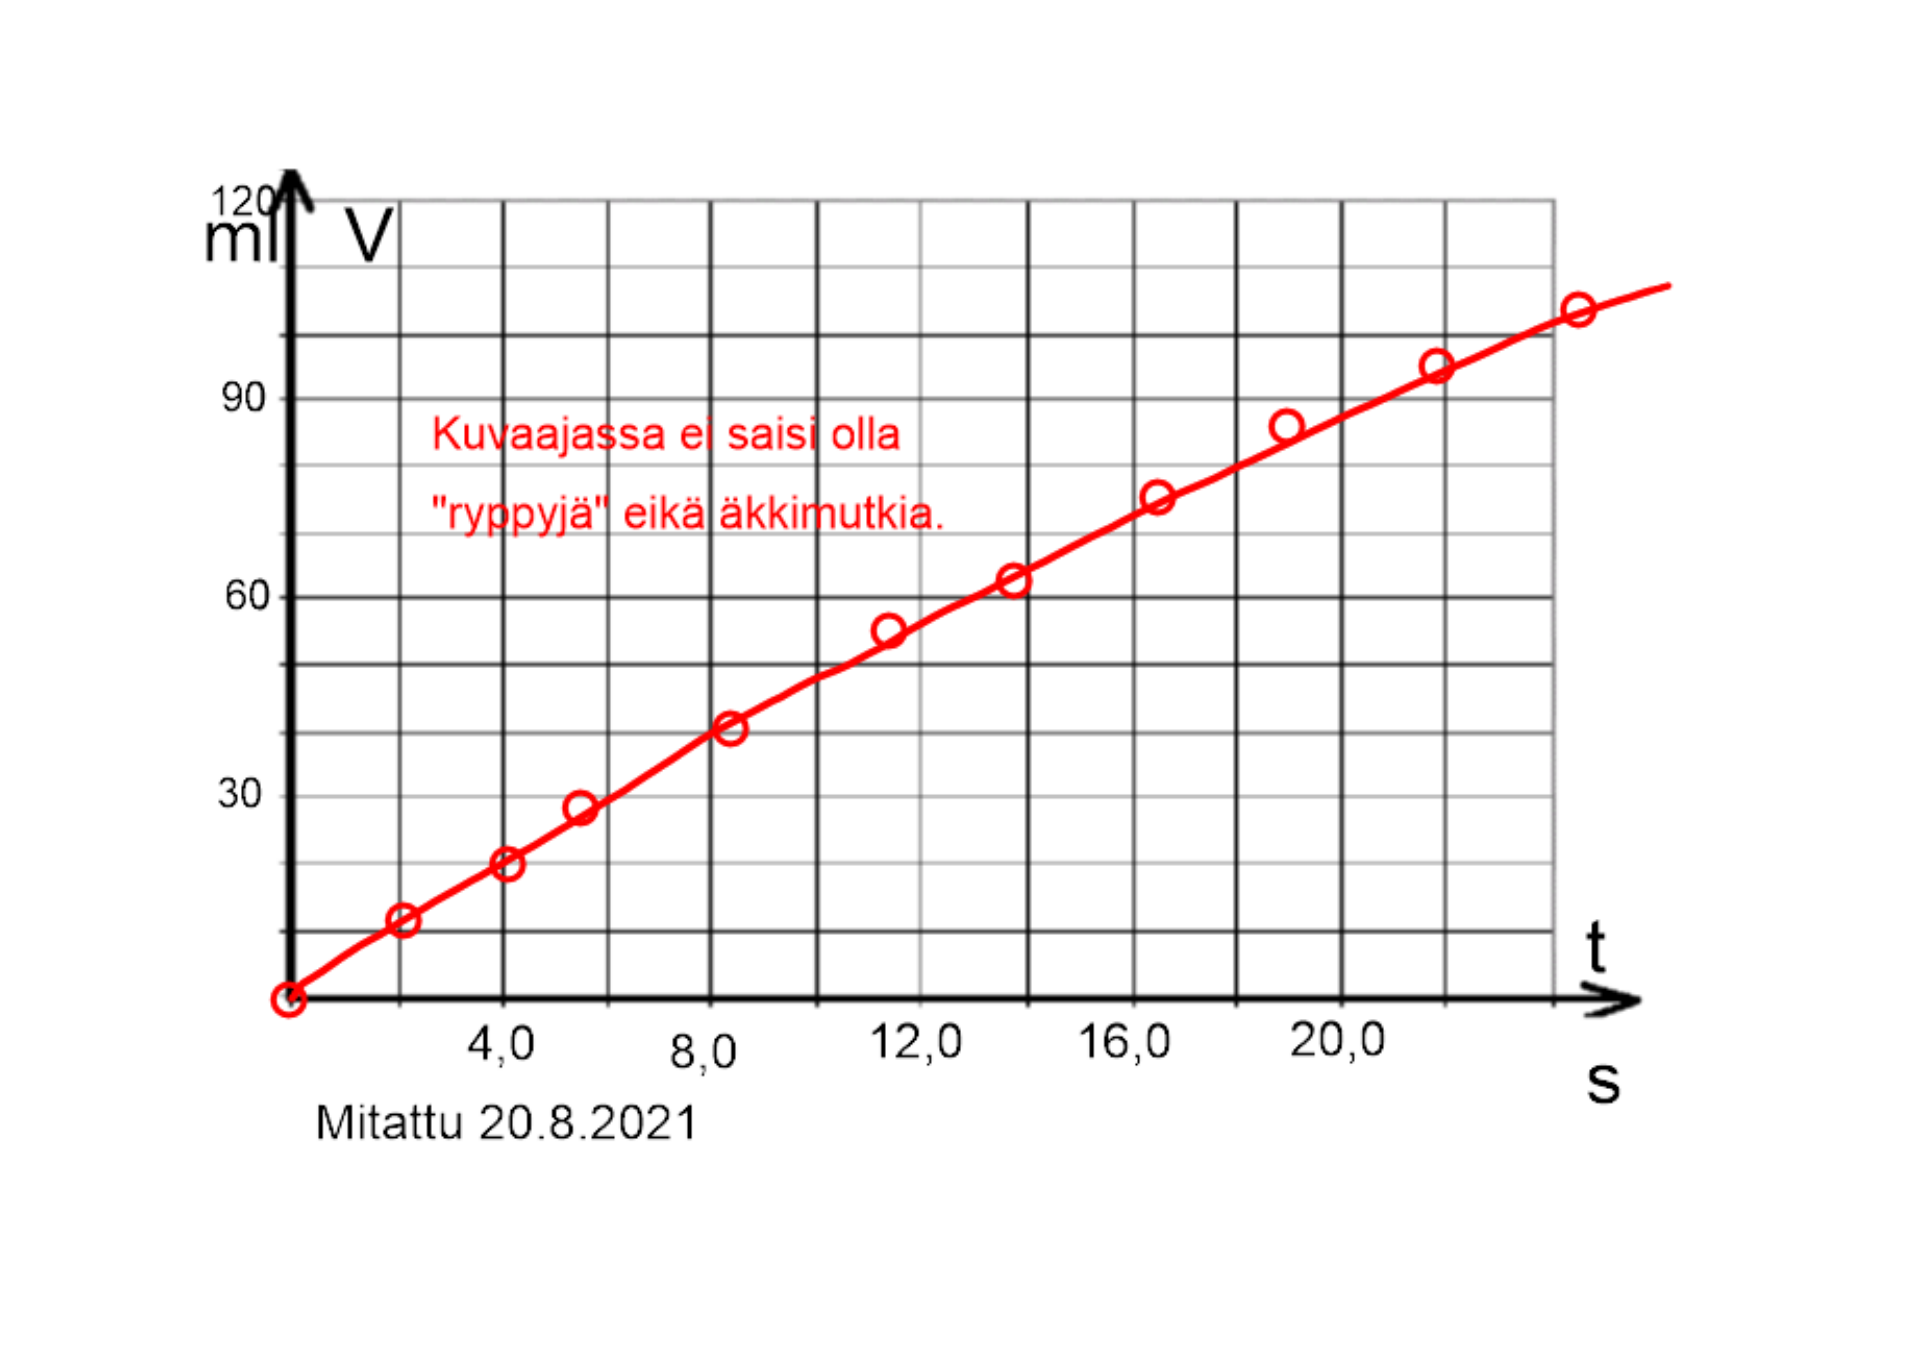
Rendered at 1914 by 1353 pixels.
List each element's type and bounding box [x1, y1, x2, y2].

picture [140, 82, 1709, 1213]
